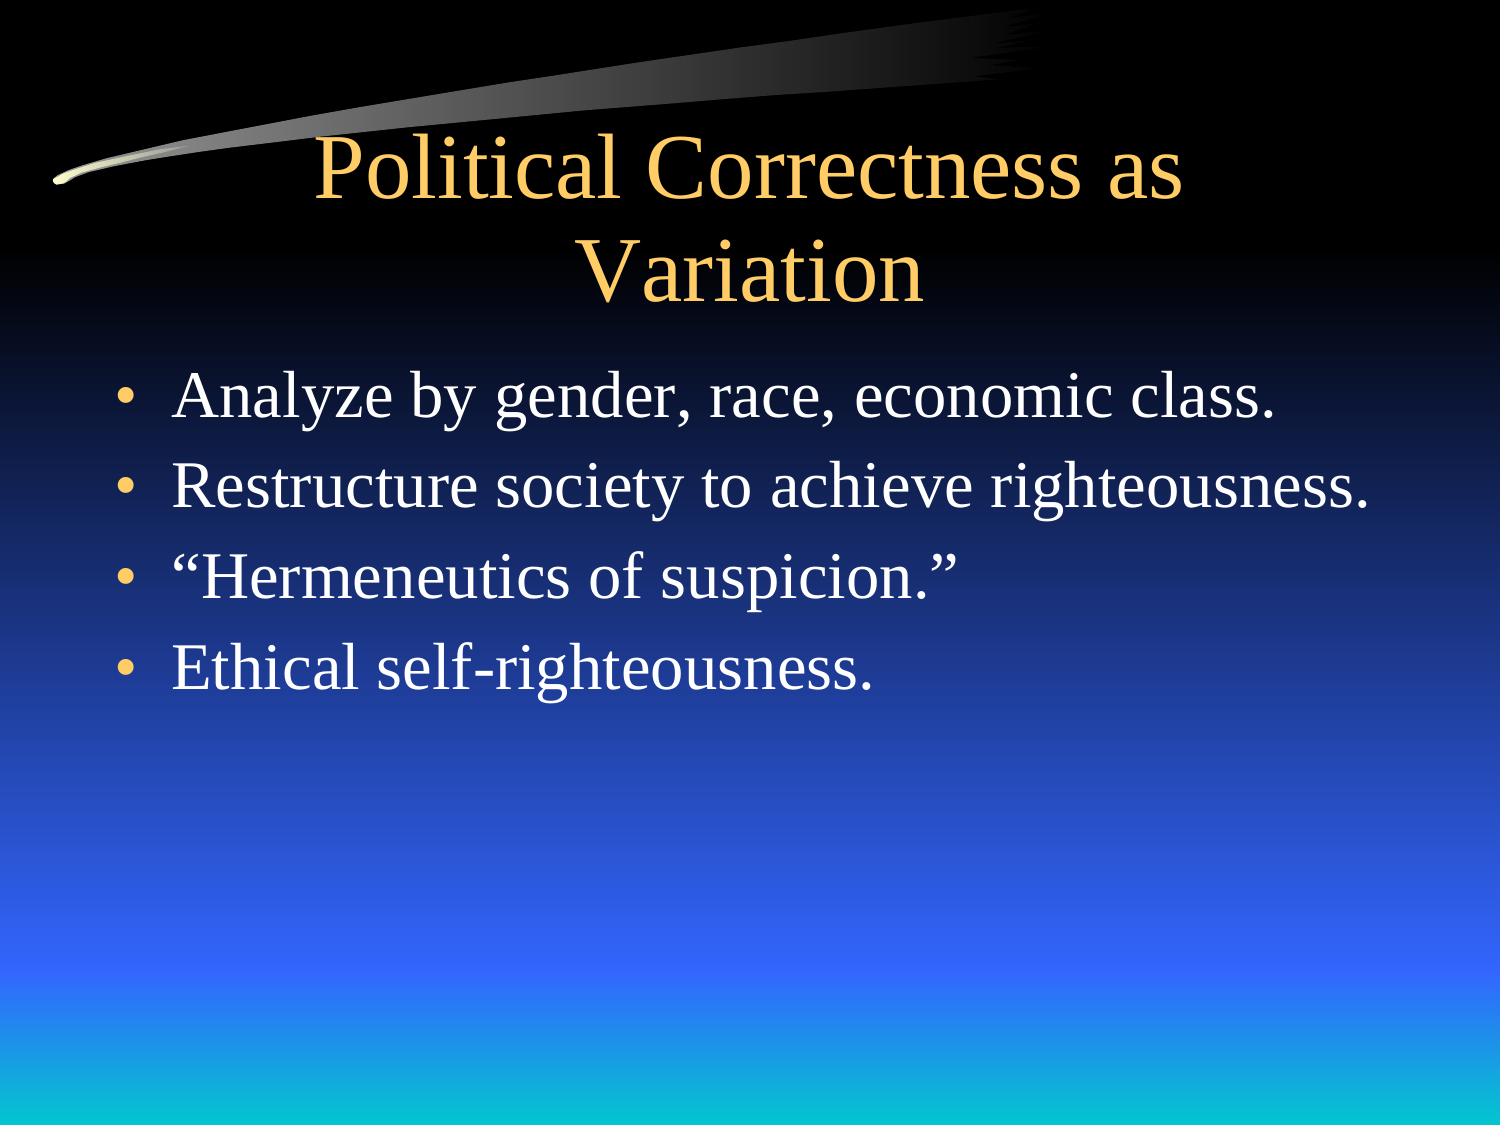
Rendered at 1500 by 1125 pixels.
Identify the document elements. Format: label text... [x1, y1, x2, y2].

title Political Correctness as Variation [112, 108, 1388, 330]
list Analyze by gender, race, economic class. Restructure society to achieve righteousness. “Hermeneutics of suspicion.” Ethical self-righteousness. [99, 350, 1413, 1026]
